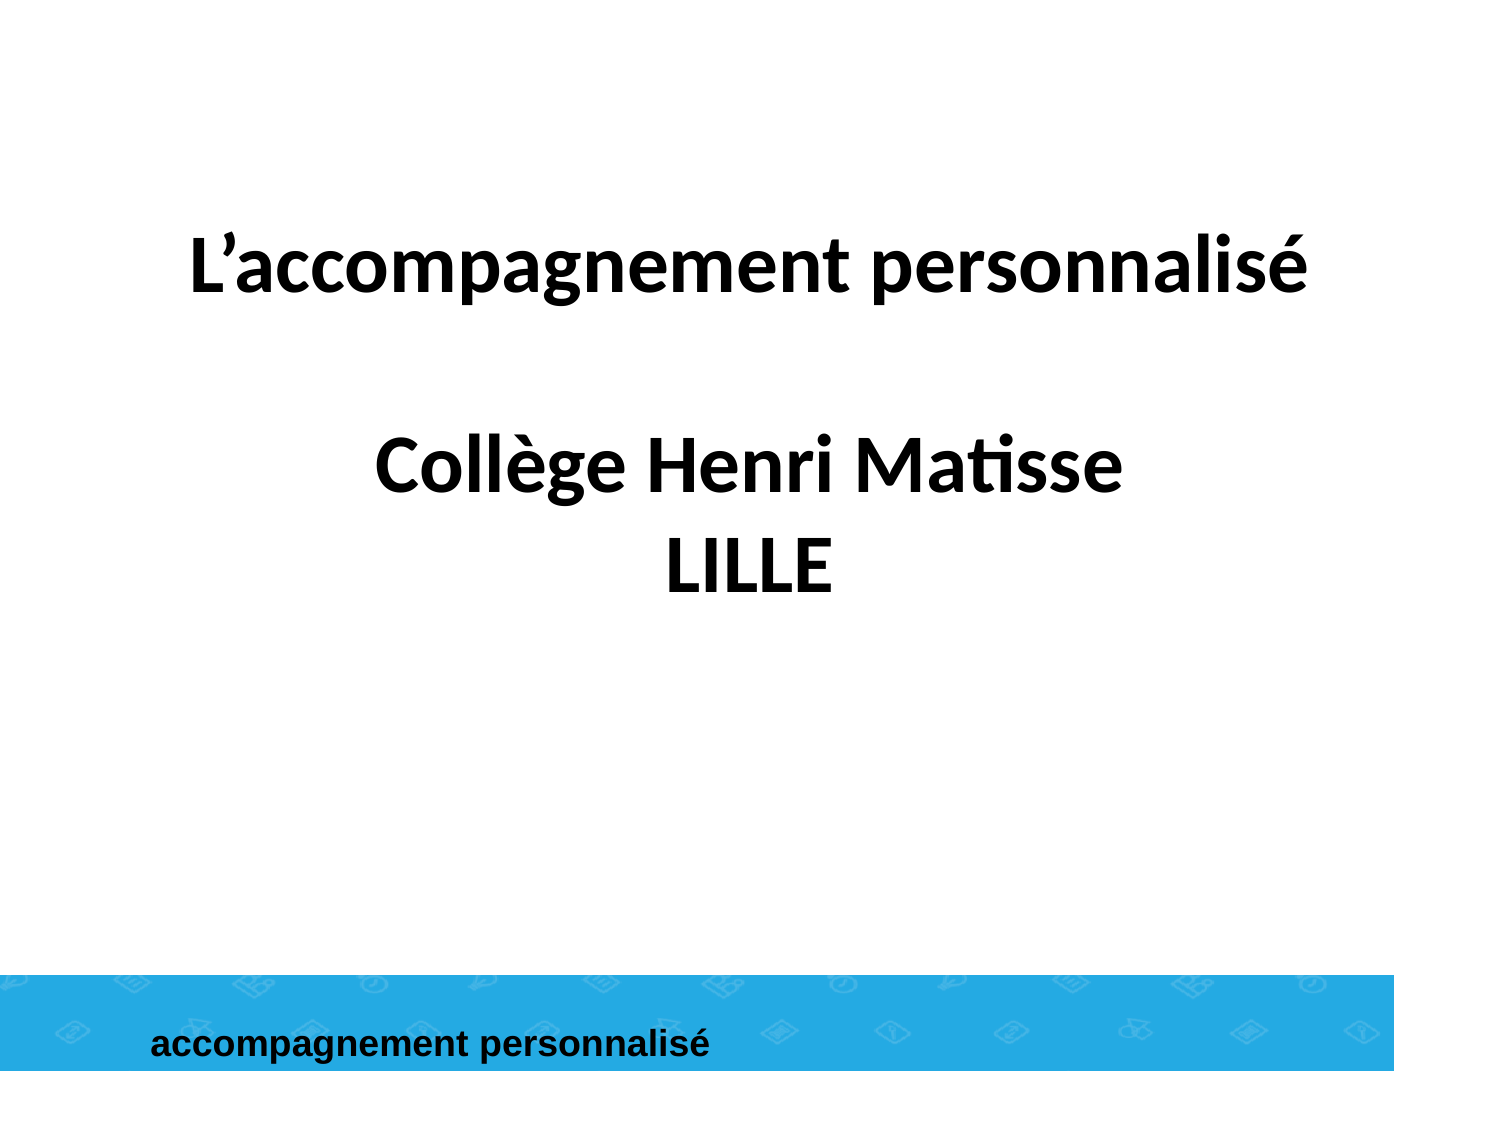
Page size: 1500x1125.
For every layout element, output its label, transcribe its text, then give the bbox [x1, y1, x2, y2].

text_box accompagnement personnalisé [135, 1011, 1353, 1072]
title L’accompagnement personnalisé Collège Henri Matisse LILLE [112, 202, 1388, 463]
picture [0, 975, 1394, 1071]
